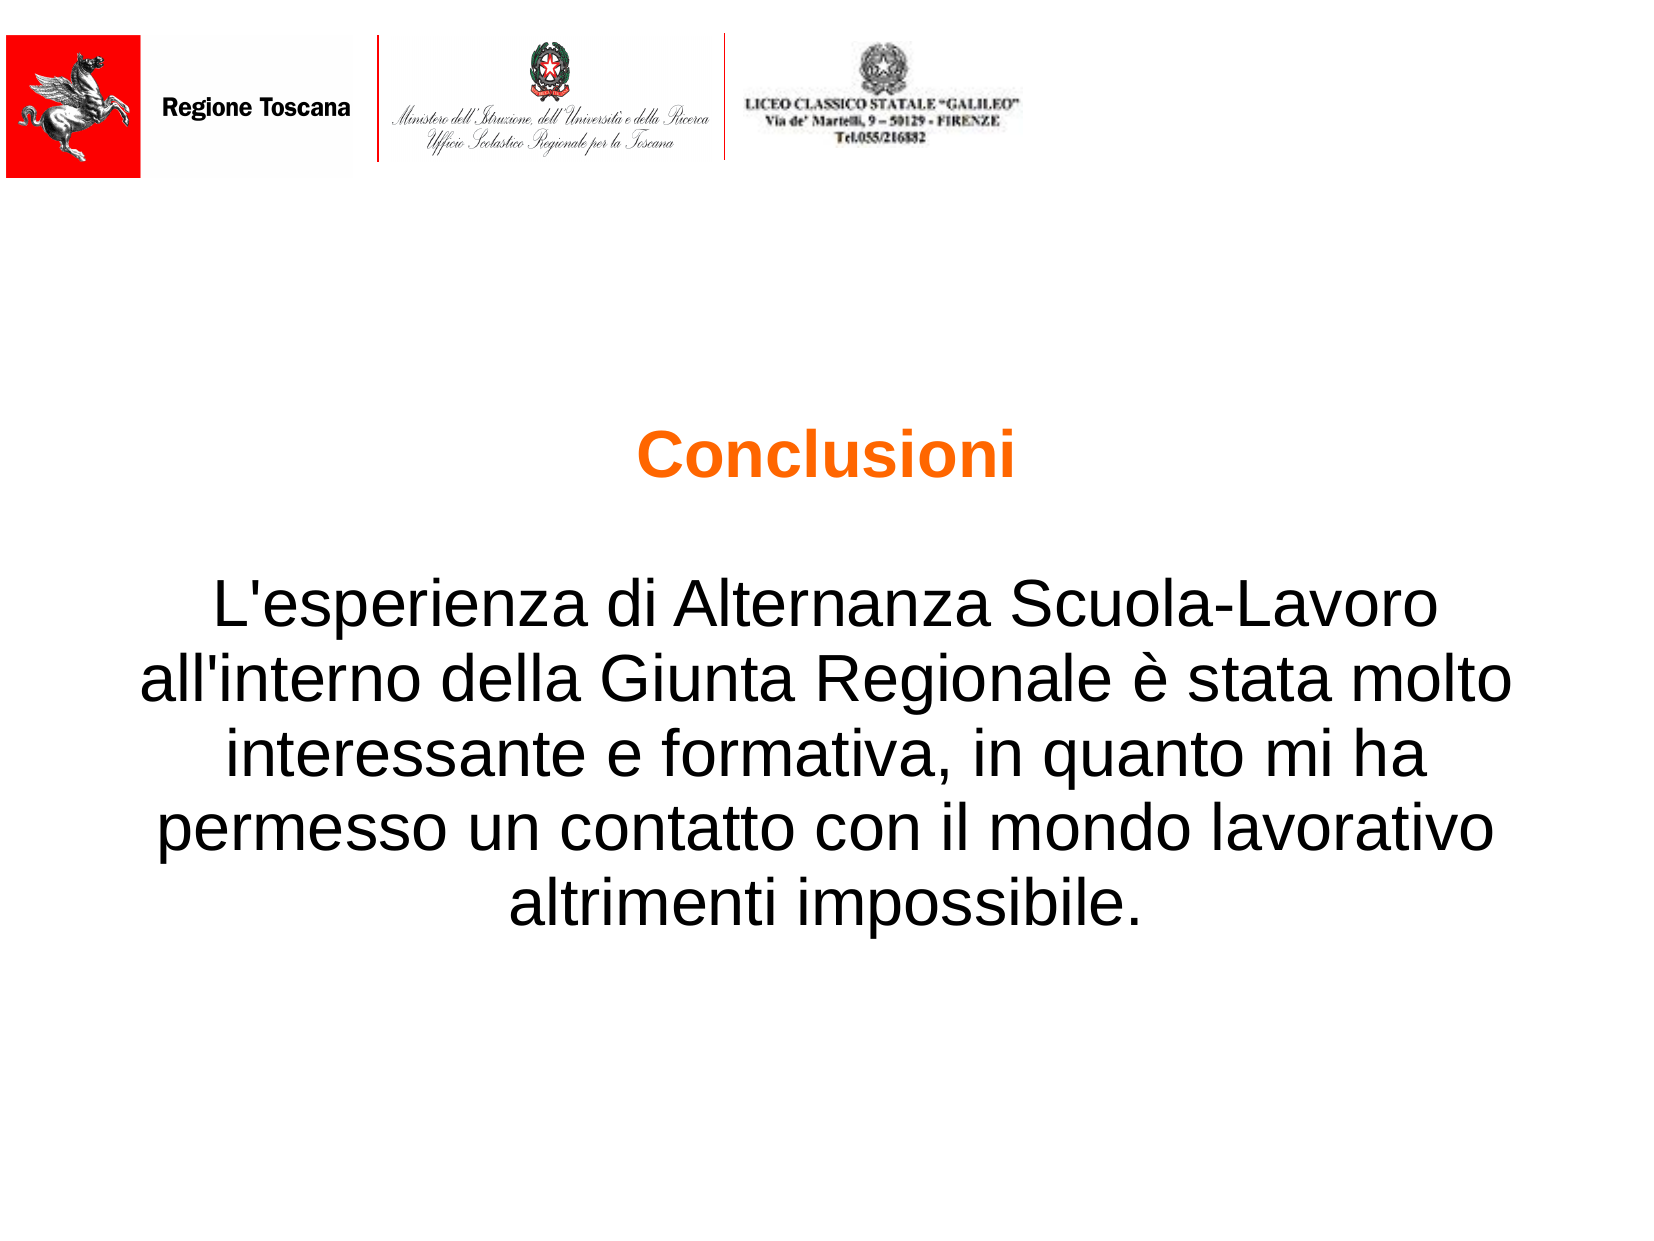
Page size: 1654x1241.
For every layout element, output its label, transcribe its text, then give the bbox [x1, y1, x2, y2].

picture [743, 41, 1023, 148]
picture [6, 35, 353, 178]
picture [389, 36, 712, 162]
subtitle Conclusioni L'esperienza di Alternanza Scuola-Lavoro all'interno della Giunta Regionale è stata molto interessante e formativa, in quanto mi ha permesso un contatto con il mondo lavorativo altrimenti impossibile. [82, 248, 1571, 1109]
